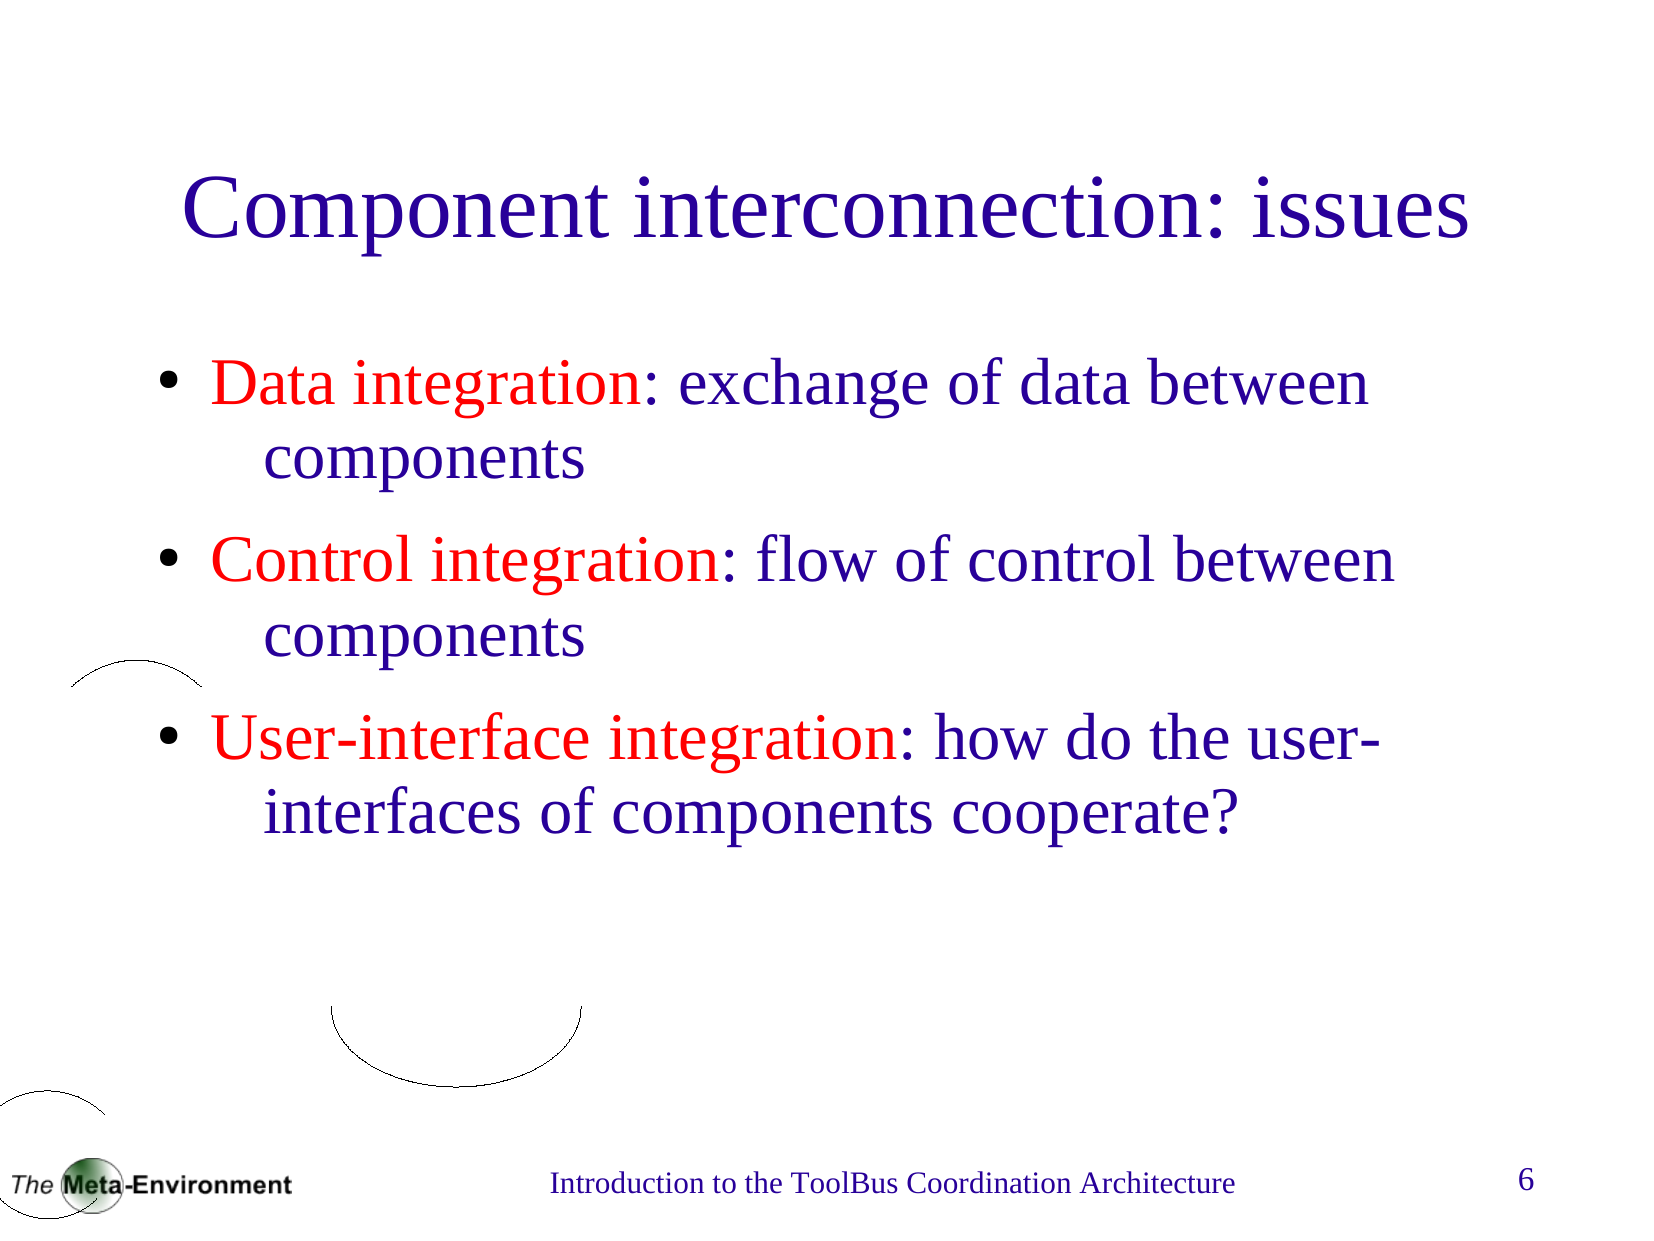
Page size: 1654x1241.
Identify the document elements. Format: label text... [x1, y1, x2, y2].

list Data integration: exchange of data between components Control integration: flow of control between components User-interface integration: how do the user-interfaces of components cooperate? [121, 344, 1534, 1127]
picture [12, 1158, 292, 1214]
title Component interconnection: issues [121, 102, 1534, 311]
